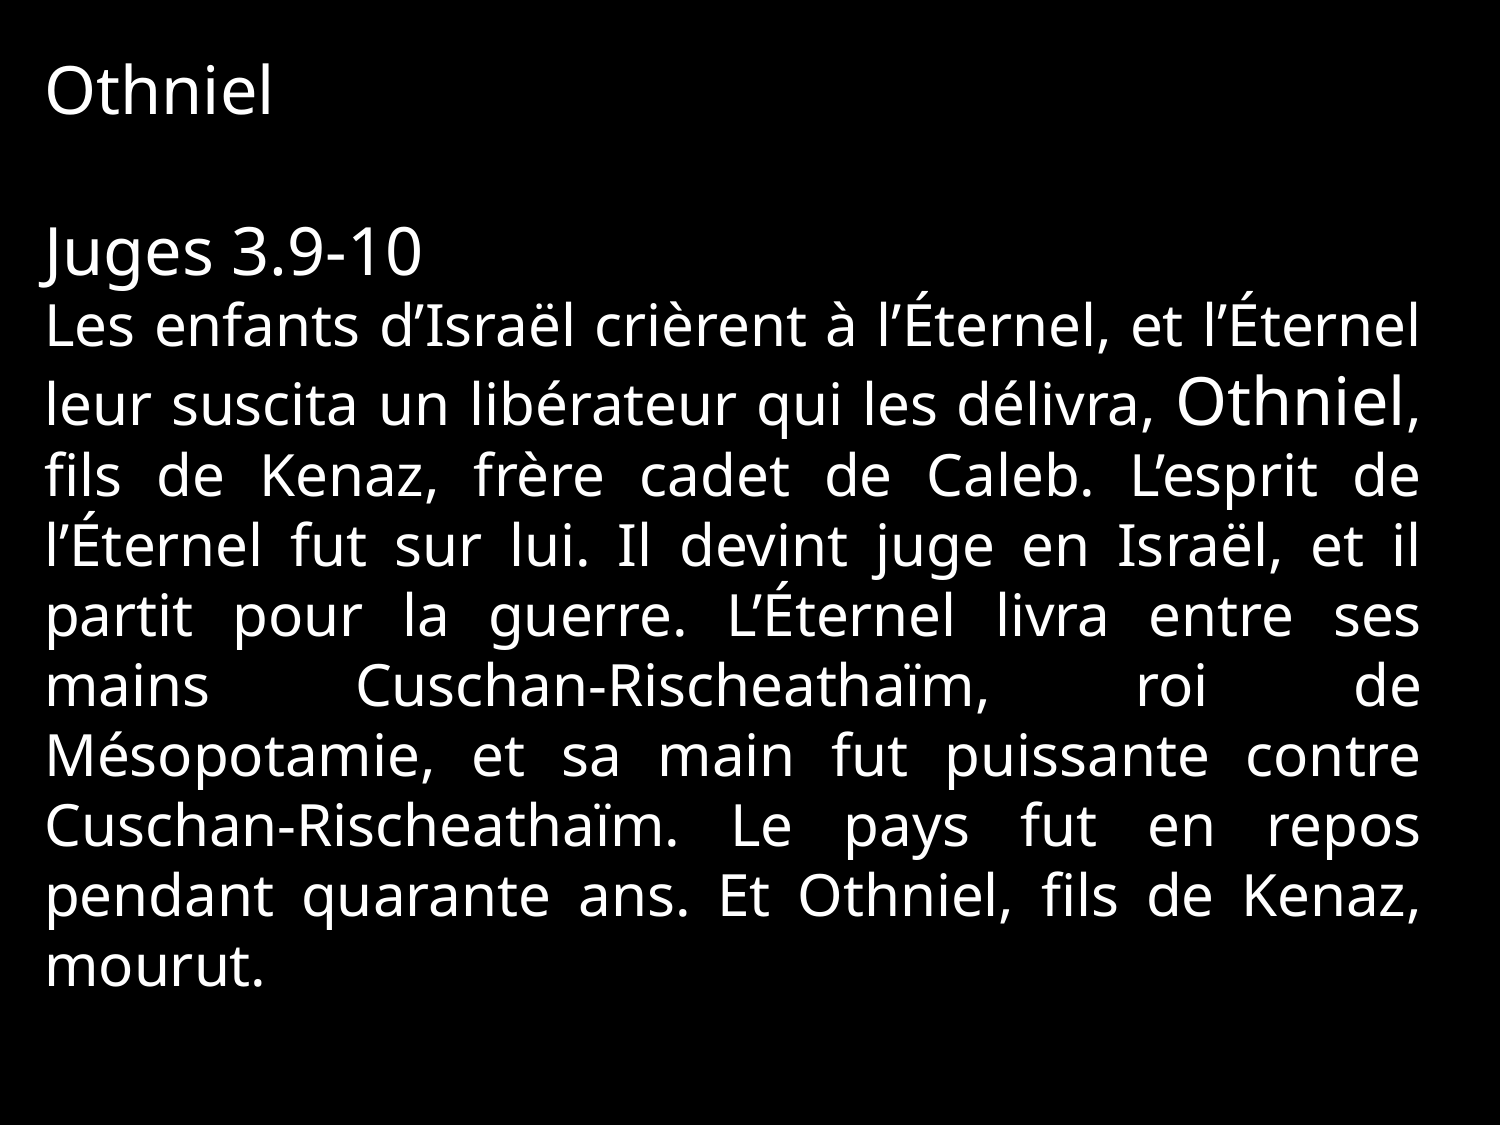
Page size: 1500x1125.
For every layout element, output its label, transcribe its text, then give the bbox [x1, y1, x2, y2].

text_box Othniel Juges 3.9-10 Les enfants d’Israël crièrent à l’Éternel, et l’Éternel leur suscita un libérateur qui les délivra, Othniel, fils de Kenaz, frère cadet de Caleb. L’esprit de l’Éternel fut sur lui. Il devint juge en Israël, et il partit pour la guerre. L’Éternel livra entre ses mains Cuschan-Rischeathaïm, roi de Mésopotamie, et sa main fut puissante contre Cuschan-Rischeathaïm. Le pays fut en repos pendant quarante ans. Et Othniel, fils de Kenaz, mourut. [29, 40, 1437, 1006]
